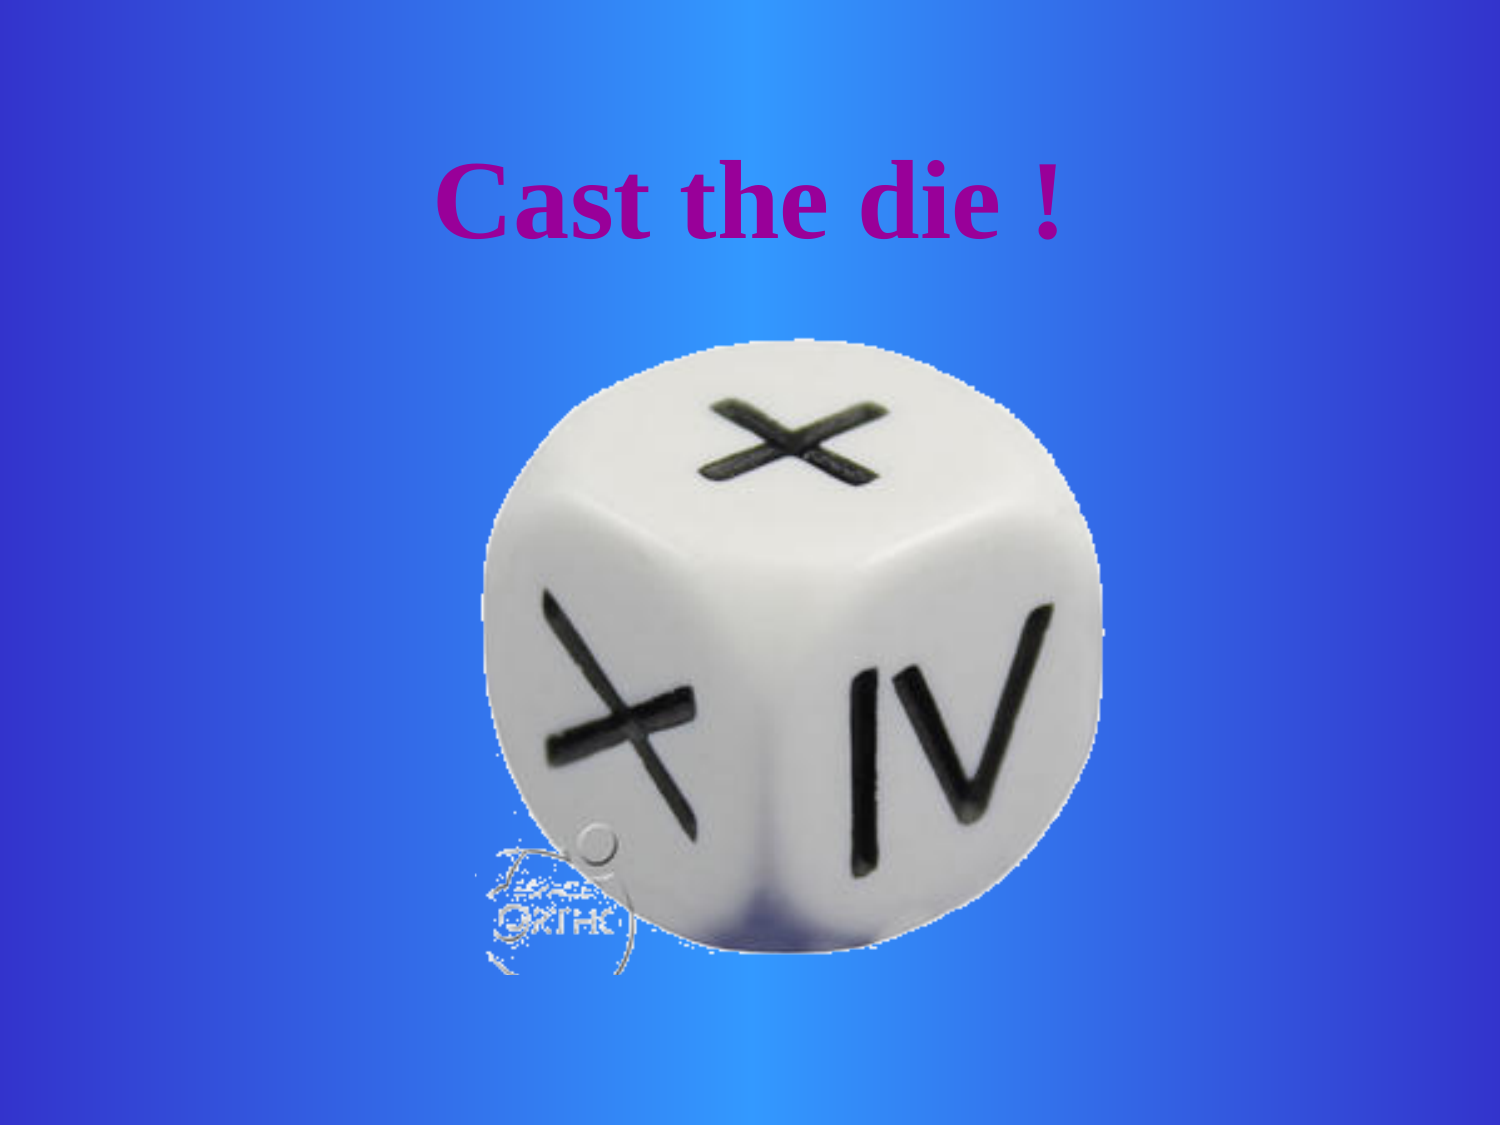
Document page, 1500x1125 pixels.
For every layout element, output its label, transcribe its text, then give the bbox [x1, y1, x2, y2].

picture [474, 299, 1121, 976]
title Cast the die ! [112, 99, 1388, 288]
